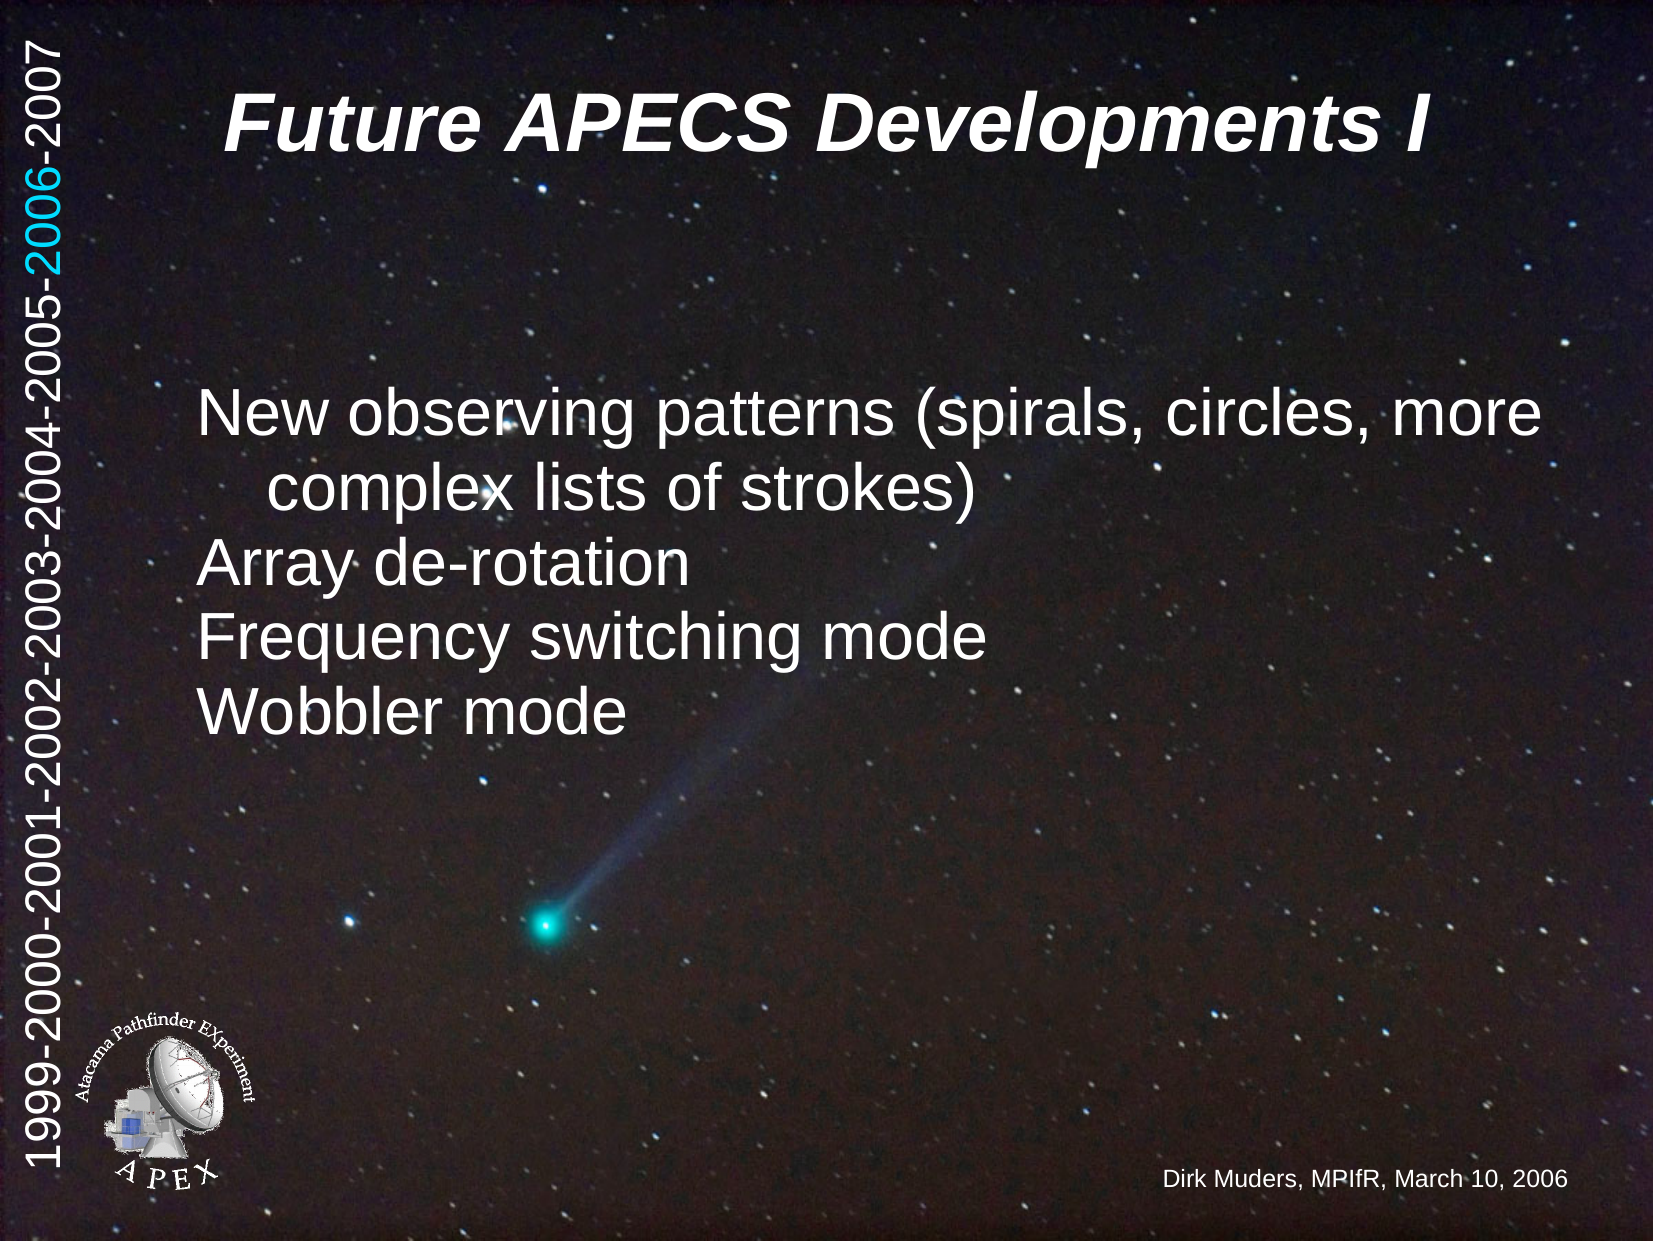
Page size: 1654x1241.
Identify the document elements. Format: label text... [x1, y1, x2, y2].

title Future APECS Developments I [121, 19, 1534, 227]
picture [0, 0, 1653, 1241]
list New observing patterns (spirals, circles, more complex lists of strokes) Array de-rotation Frequency switching mode Wobbler mode [184, 375, 1575, 1157]
text_box 1999-2000-2001-2002-2003-2004-2005-2006-2007 [15, 38, 76, 1172]
